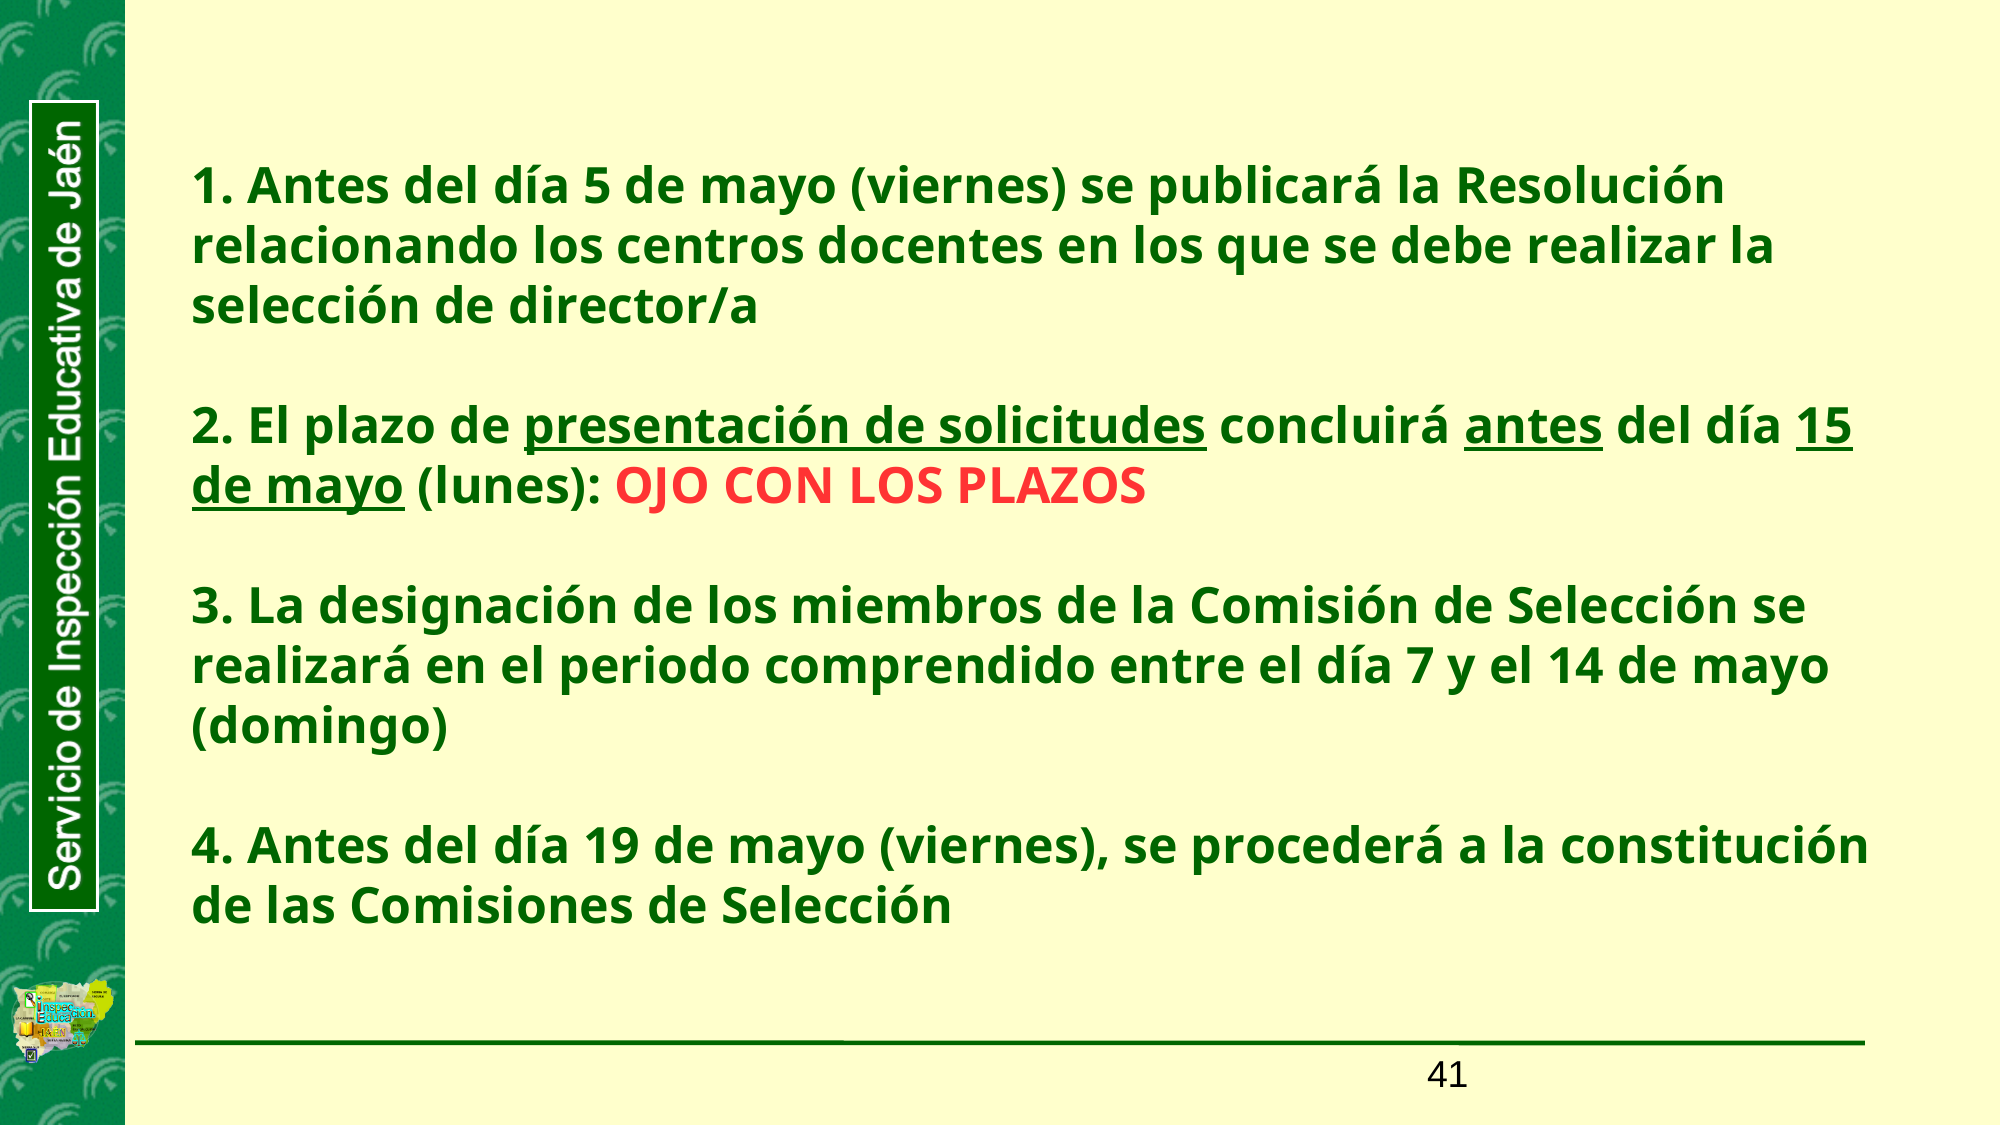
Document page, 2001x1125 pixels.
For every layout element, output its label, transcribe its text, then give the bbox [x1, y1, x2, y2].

text_box 1. Antes del día 5 de mayo (viernes) se publicará la Resolución relacionando los centros docentes en los que se debe realizar la selección de director/a 2. El plazo de presentación de solicitudes concluirá antes del día 15 de mayo (lunes): OJO CON LOS PLAZOS 3. La designación de los miembros de la Comisión de Selección se realizará en el periodo comprendido entre el día 7 y el 14 de mayo (domingo) 4. Antes del día 19 de mayo (viernes), se procederá a la constitución de las Comisiones de Selección [177, 82, 1926, 1004]
text_box <número> [1412, 1042, 1863, 1103]
picture [0, 0, 125, 1125]
